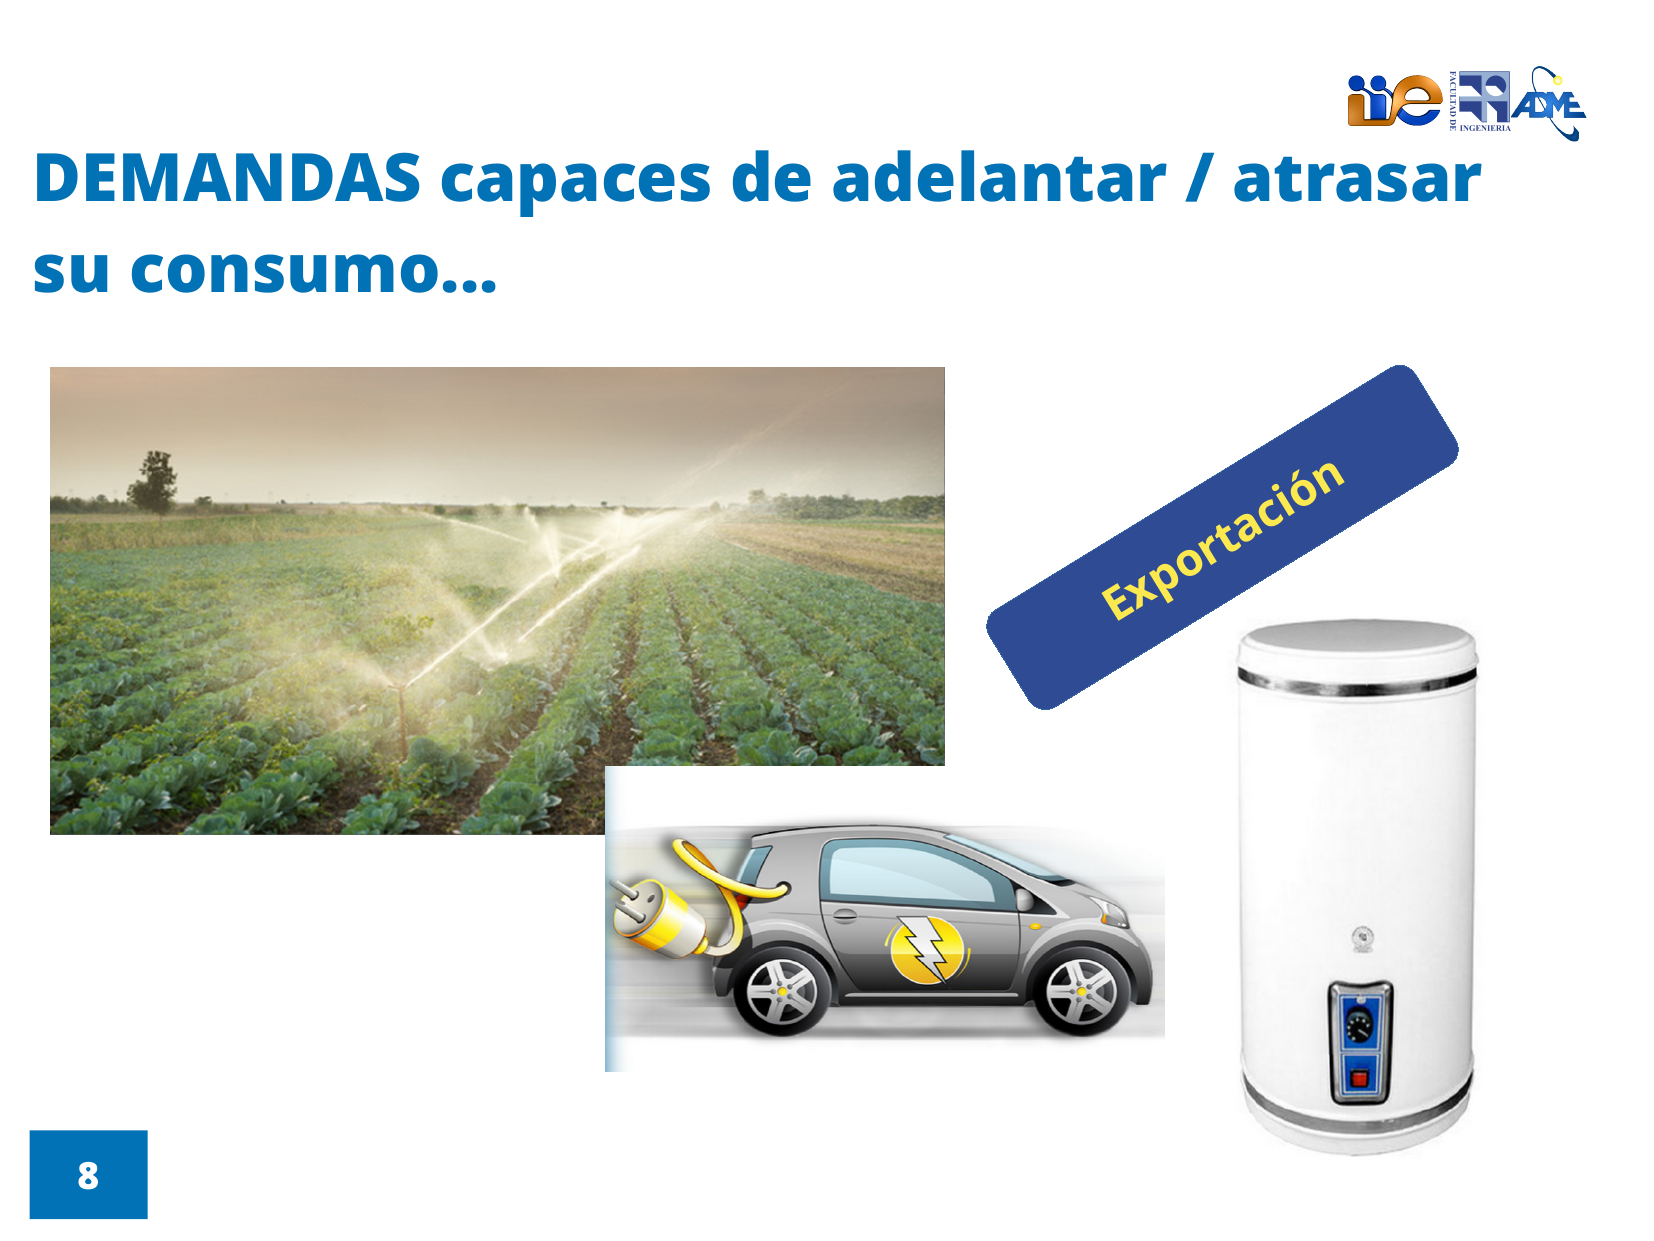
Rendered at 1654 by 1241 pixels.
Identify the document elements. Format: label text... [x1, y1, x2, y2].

text_box Exportación [986, 365, 1459, 710]
picture [1450, 66, 1589, 143]
title DEMANDAS capaces de adelantar / atrasar su consumo... [32, 88, 1522, 312]
picture [1348, 75, 1443, 88]
picture [50, 367, 1165, 1072]
picture [1219, 612, 1495, 1165]
